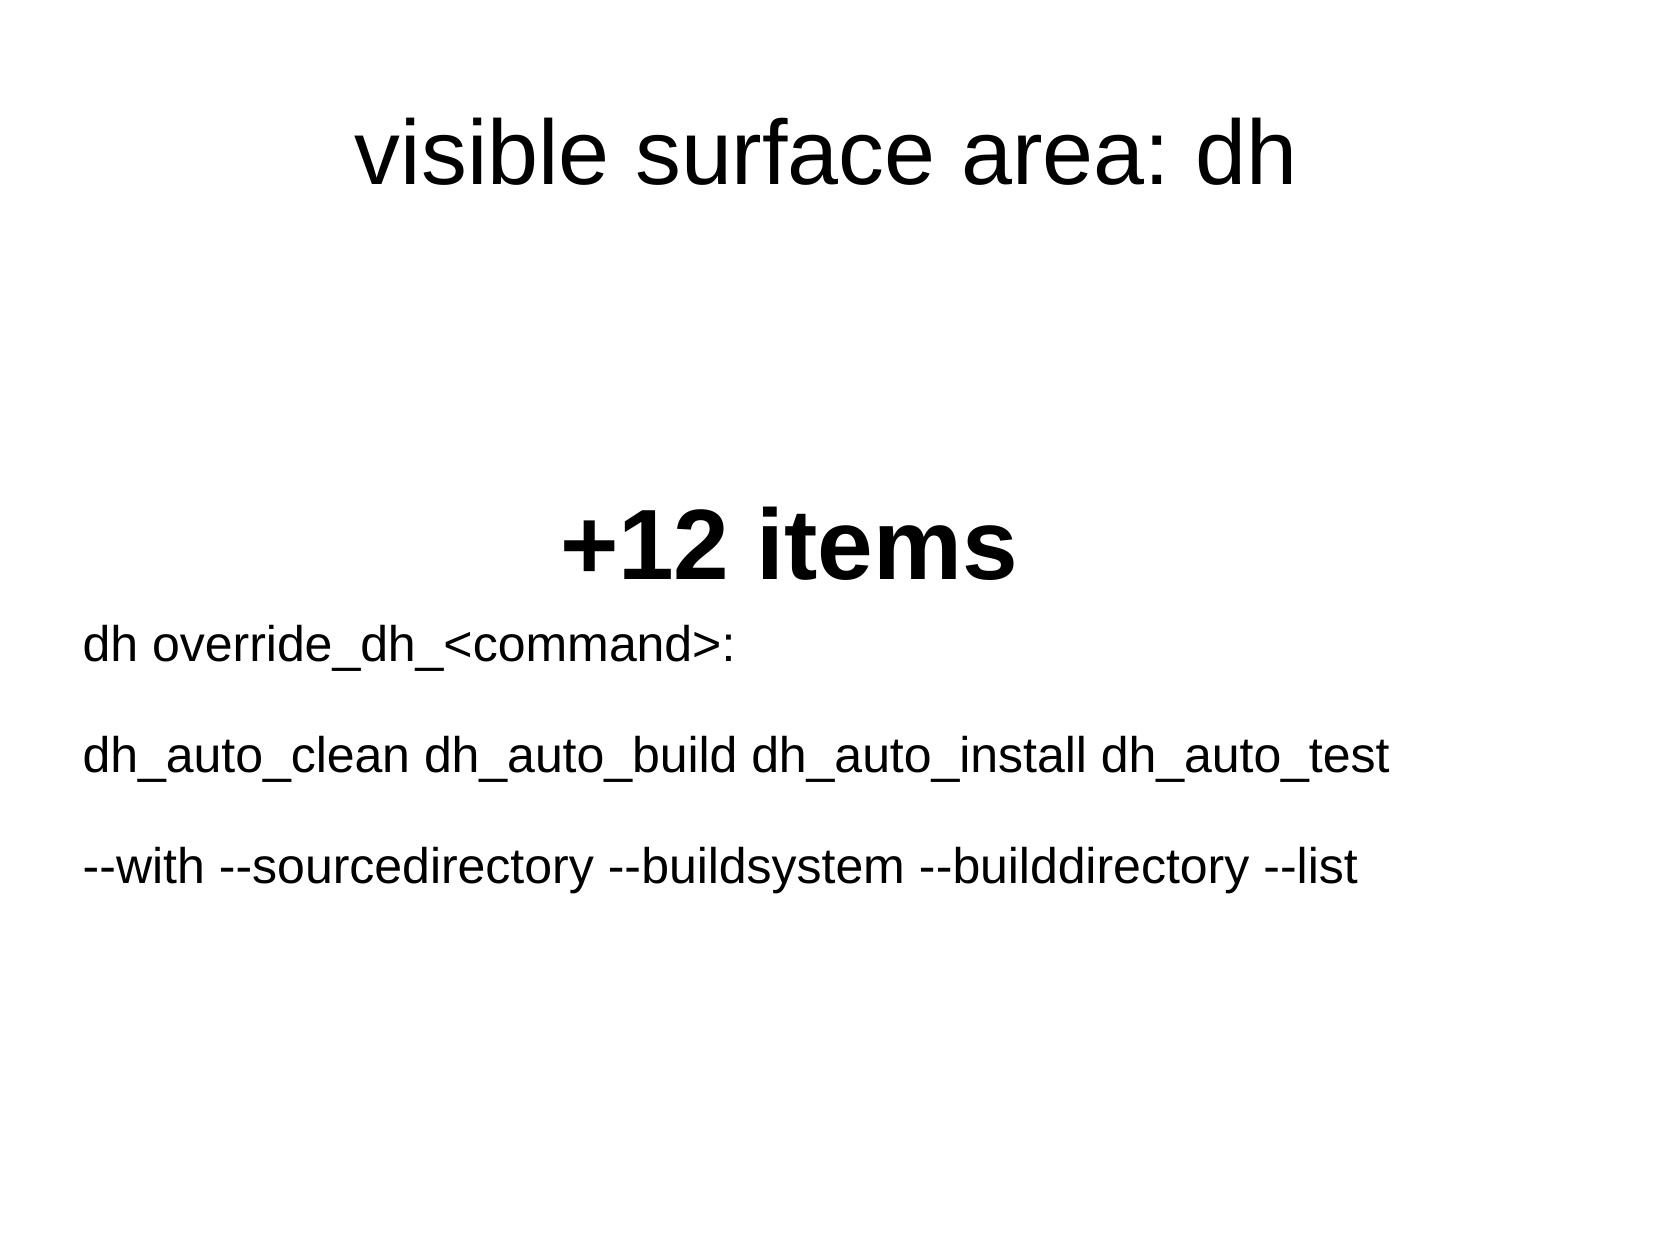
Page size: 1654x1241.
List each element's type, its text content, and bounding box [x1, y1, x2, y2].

text_box +12 items [545, 481, 1150, 775]
title visible surface area: dh [82, 56, 1571, 250]
subtitle dh override_dh_<command>: dh_auto_clean dh_auto_build dh_auto_install dh_auto_test --with --sourcedirectory --buildsystem --builddirectory --list [82, 297, 1571, 1102]
